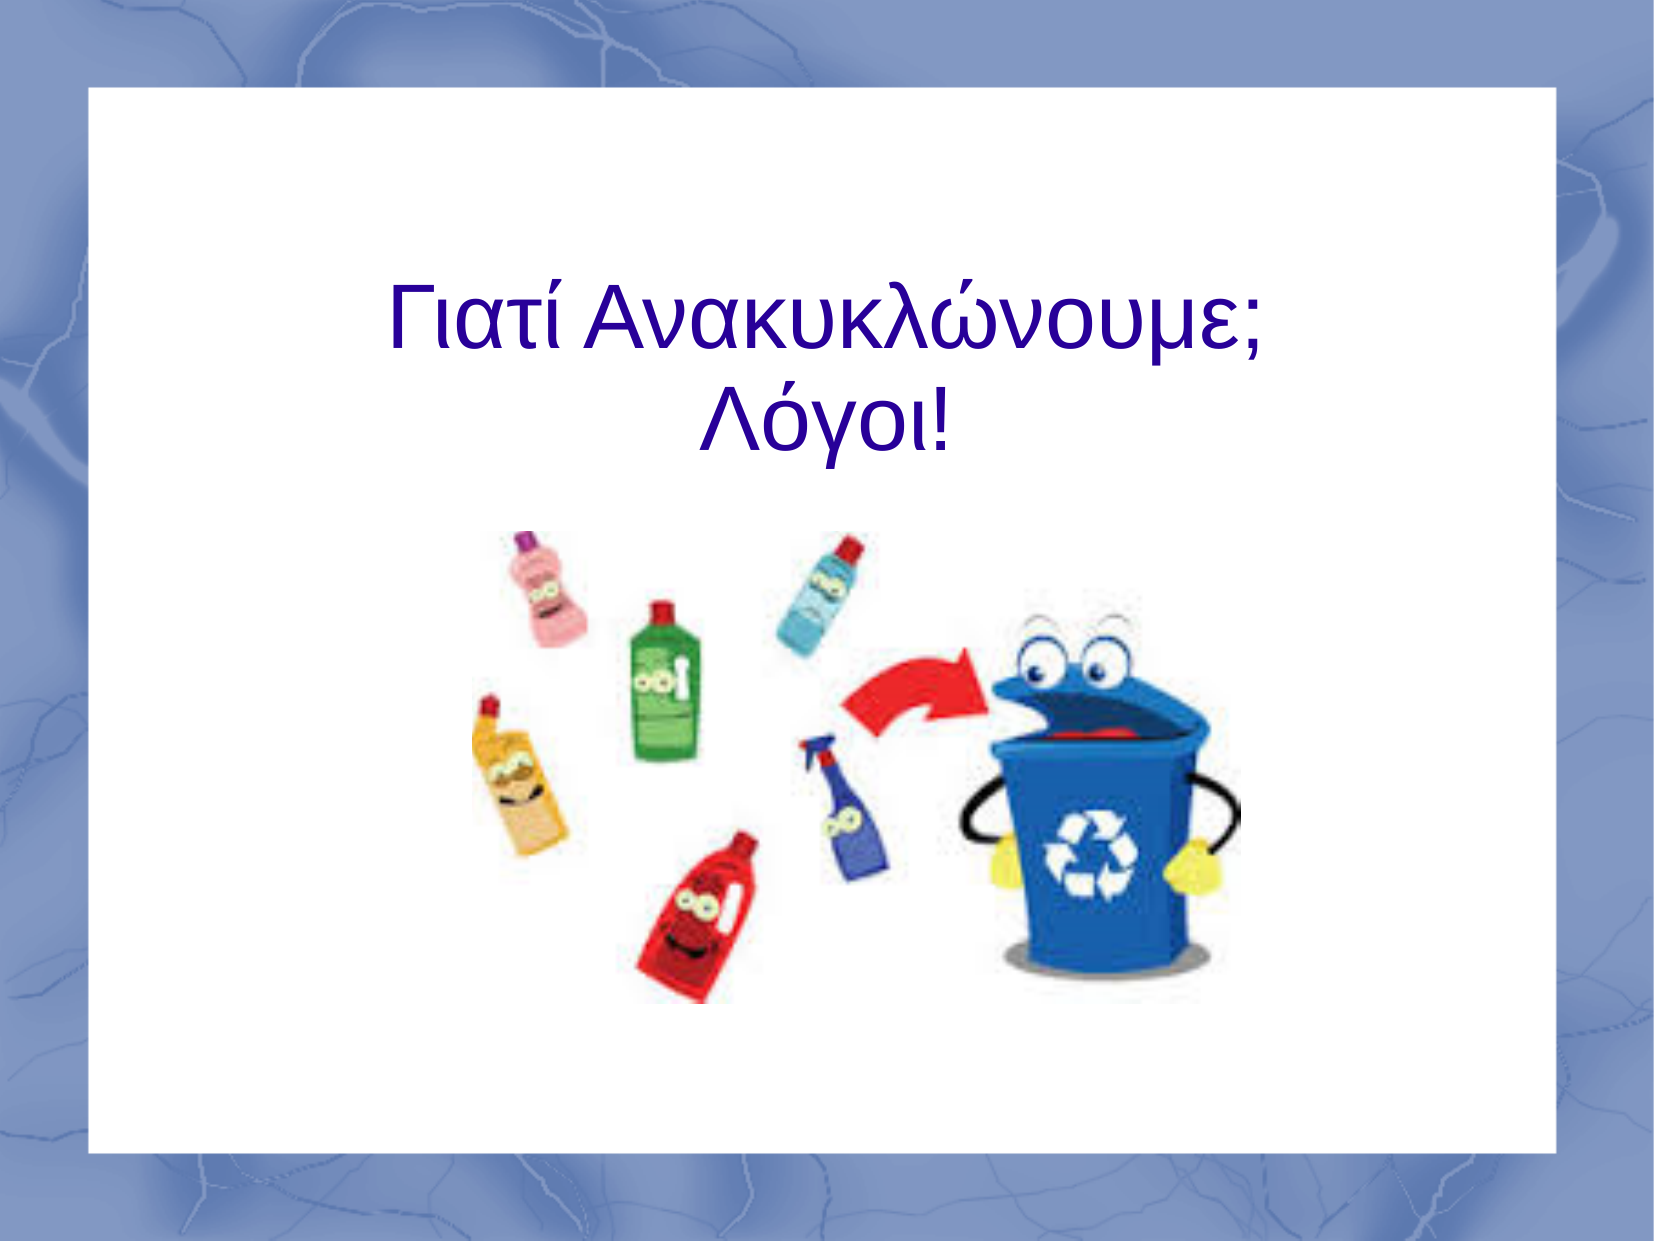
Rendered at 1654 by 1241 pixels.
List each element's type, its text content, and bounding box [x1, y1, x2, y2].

title Γιατί Ανακυκλώνουμε; Λόγοι! [118, 177, 1536, 562]
picture [0, 0, 1654, 1241]
subtitle [147, 341, 1506, 1085]
